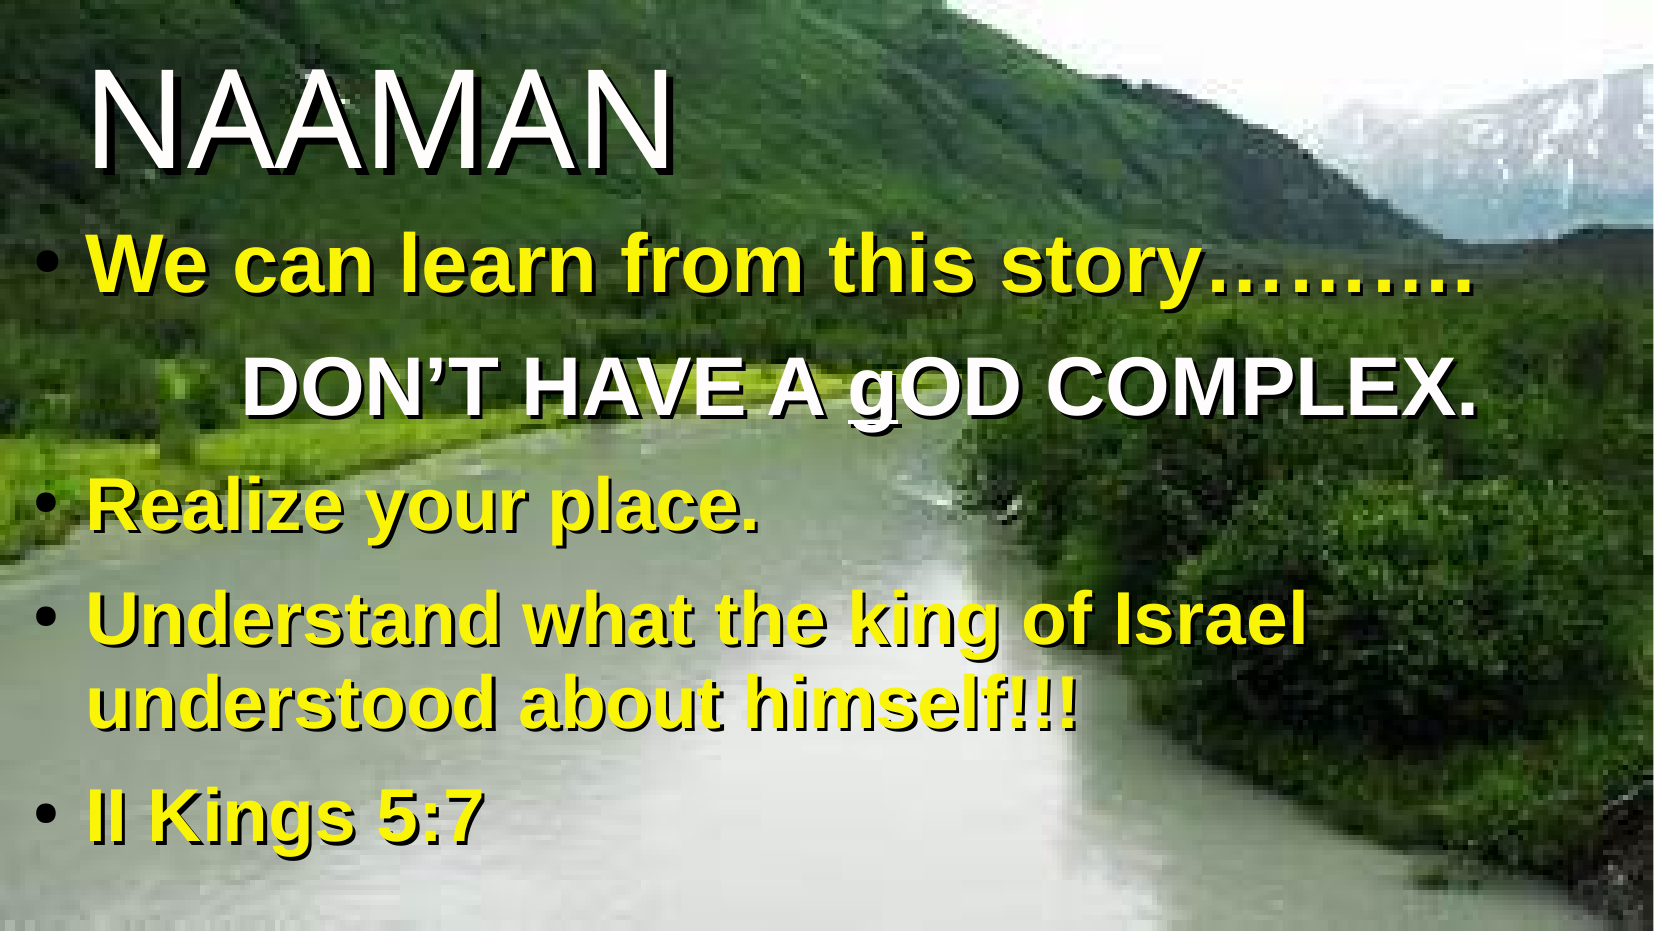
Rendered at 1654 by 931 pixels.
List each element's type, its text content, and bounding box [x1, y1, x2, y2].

title NAAMAN [82, 17, 1171, 212]
picture [0, 0, 1654, 931]
list We can learn from this story………. DON’T HAVE A gOD COMPLEX. Realize your place. Understand what the king of Israel understood about himself!!! II Kings 5:7 [15, 217, 1636, 916]
